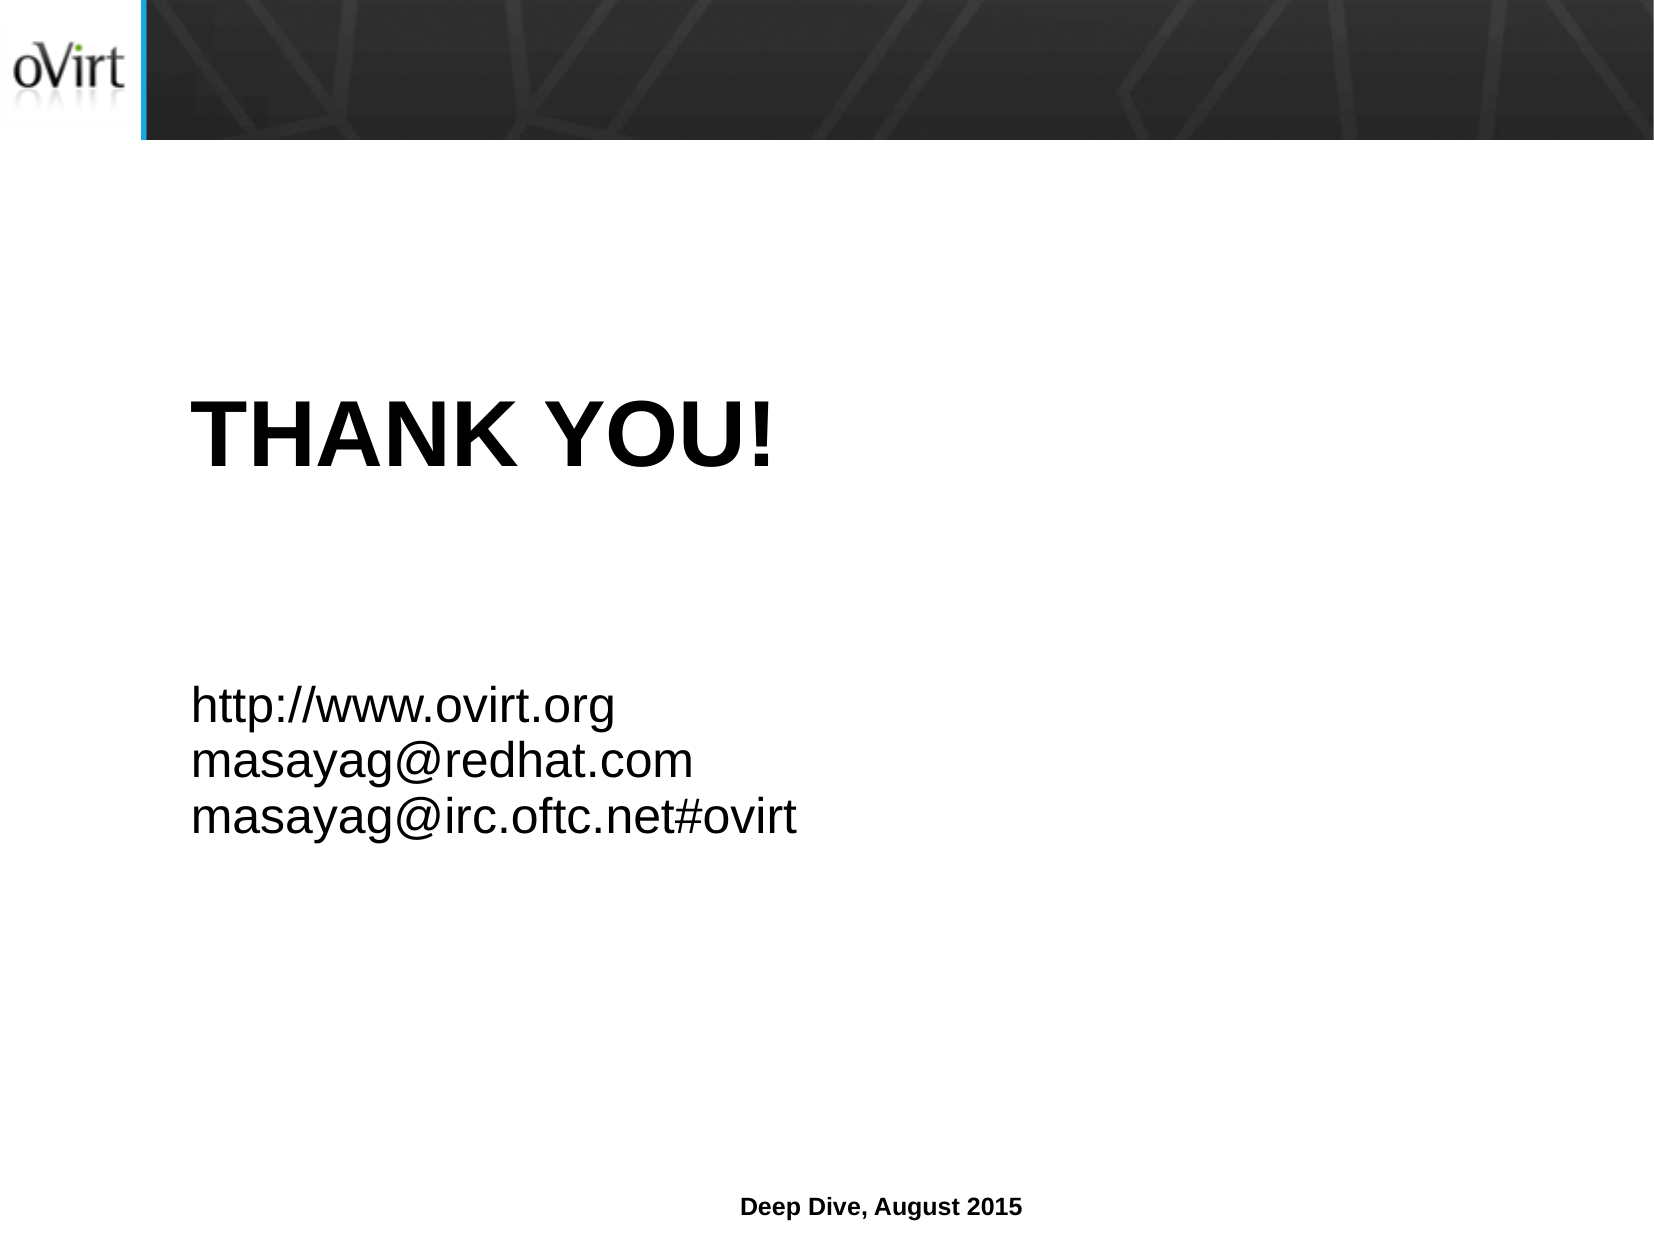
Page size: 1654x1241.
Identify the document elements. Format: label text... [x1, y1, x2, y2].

picture [0, 0, 1654, 140]
text_box THANK YOU! [175, 374, 1549, 510]
text_box http://www.ovirt.org masayag@redhat.com masayag@irc.oftc.net#ovirt [176, 669, 1549, 852]
